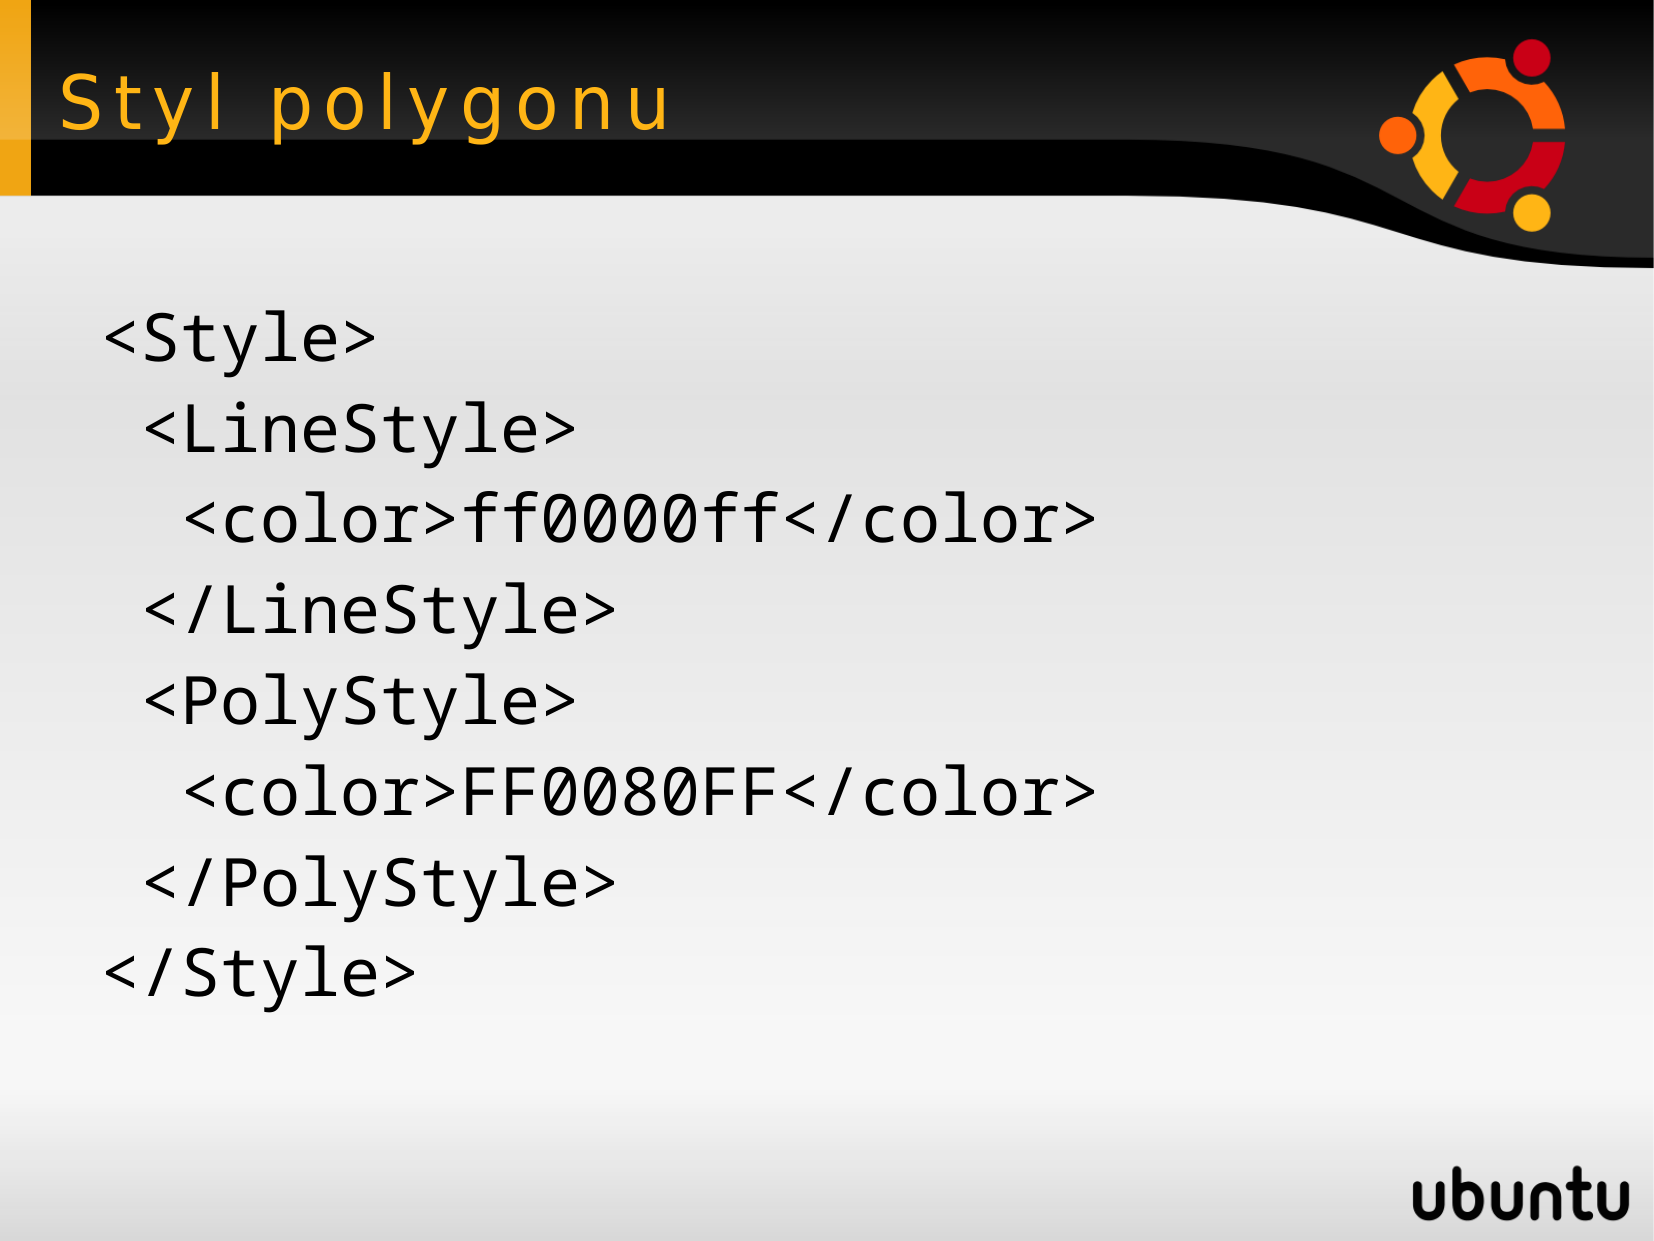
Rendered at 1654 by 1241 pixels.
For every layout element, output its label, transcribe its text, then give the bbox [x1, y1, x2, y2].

picture [0, 0, 1654, 1241]
list <Style> <LineStyle> <color>ff0000ff</color> </LineStyle> <PolyStyle> <color>FF0080FF</color> </PolyStyle> </Style> [82, 290, 1571, 1109]
title Styl polygonu [59, 29, 1270, 178]
